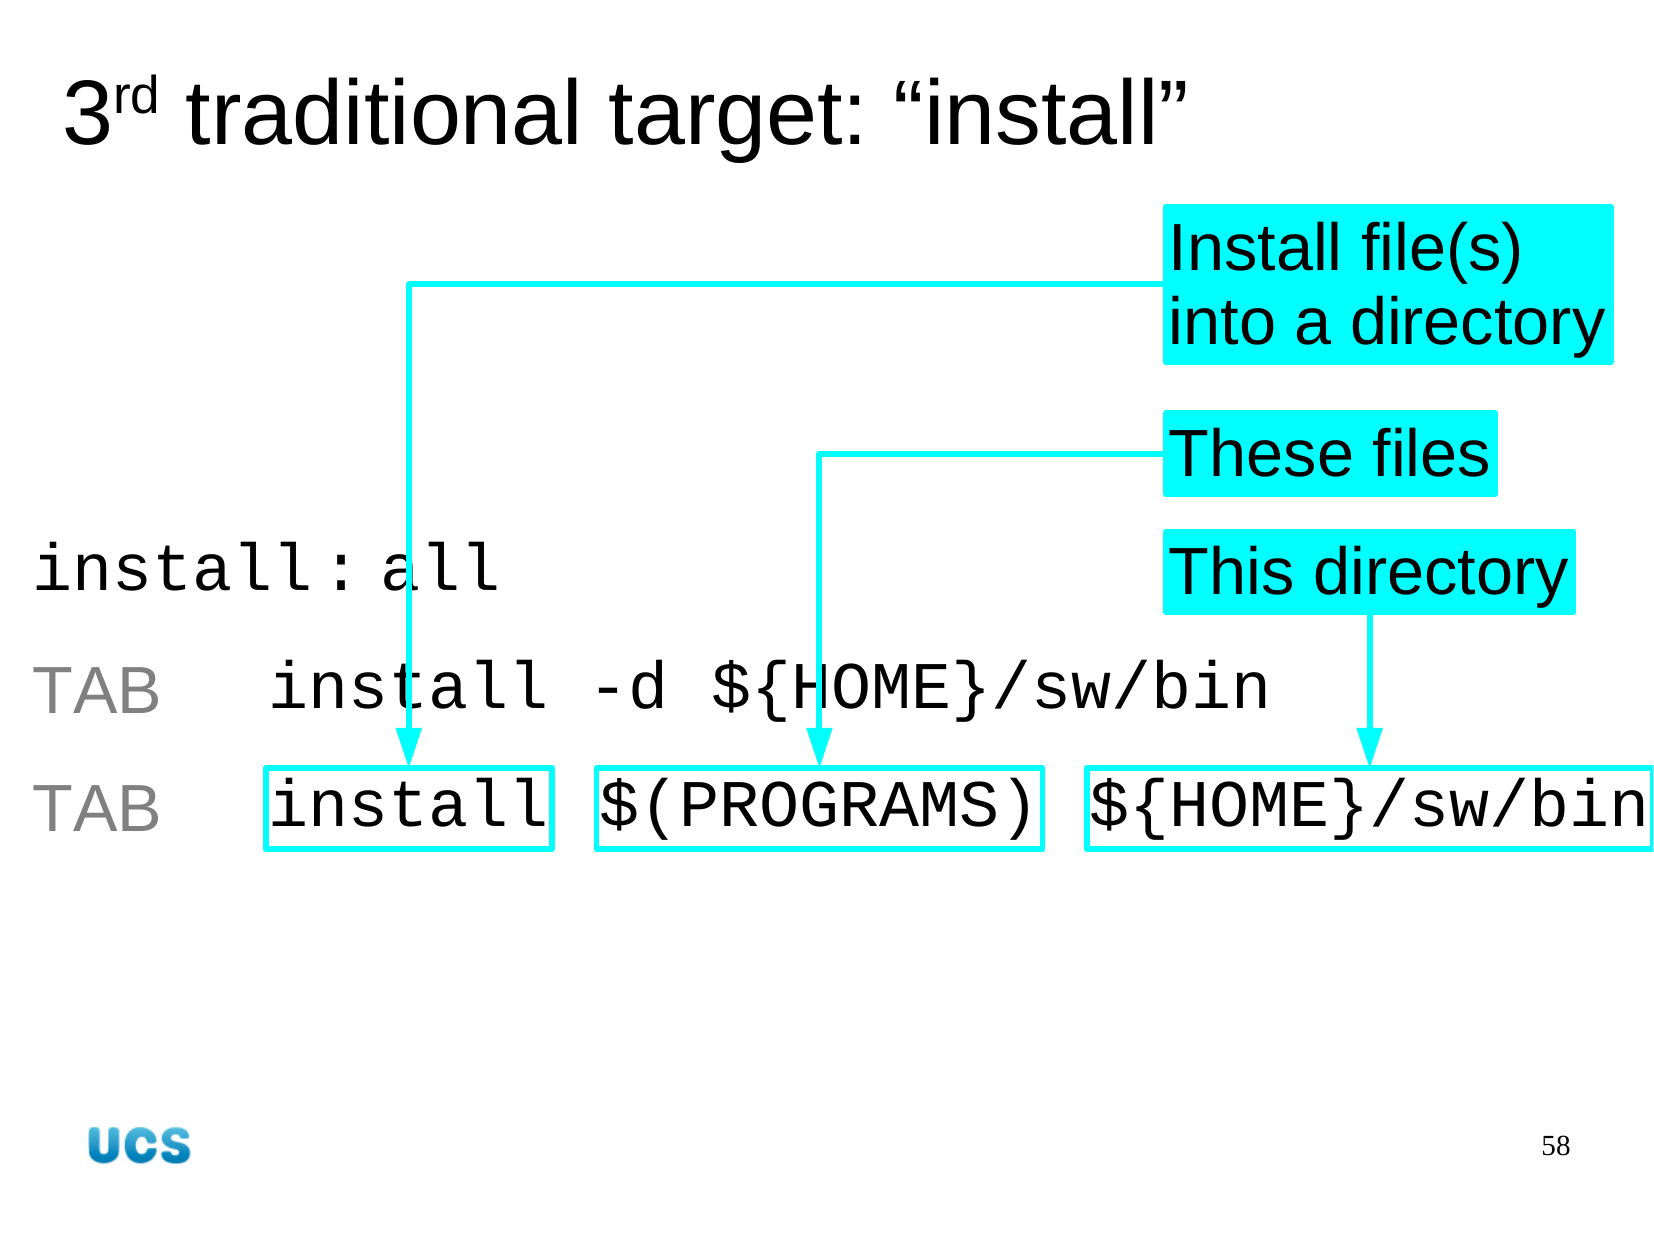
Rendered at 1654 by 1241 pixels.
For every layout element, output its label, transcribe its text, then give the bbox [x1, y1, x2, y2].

text_box This directory [1166, 531, 1574, 613]
text_box 3rd traditional target: “install” [59, 59, 1194, 172]
text_box install [265, 767, 552, 850]
picture [88, 1126, 191, 1165]
text_box ${HOME}/sw/bin [1086, 767, 1653, 850]
text_box TAB [29, 649, 166, 731]
text_box ${HOME}/sw/bin [822, 649, 1275, 732]
text_box These files [1166, 413, 1496, 495]
text_box install -d [412, 649, 672, 732]
text_box TAB [29, 767, 166, 849]
text_box install -d [265, 649, 406, 732]
text_box all [412, 531, 504, 613]
text_box all [377, 531, 406, 613]
text_box Install file(s) into a directory [1166, 206, 1611, 363]
text_box : [318, 531, 365, 614]
text_box install [29, 531, 316, 614]
text_box $(PROGRAMS) [596, 767, 1043, 850]
text_box ${HOME}/sw/bin [708, 649, 816, 732]
